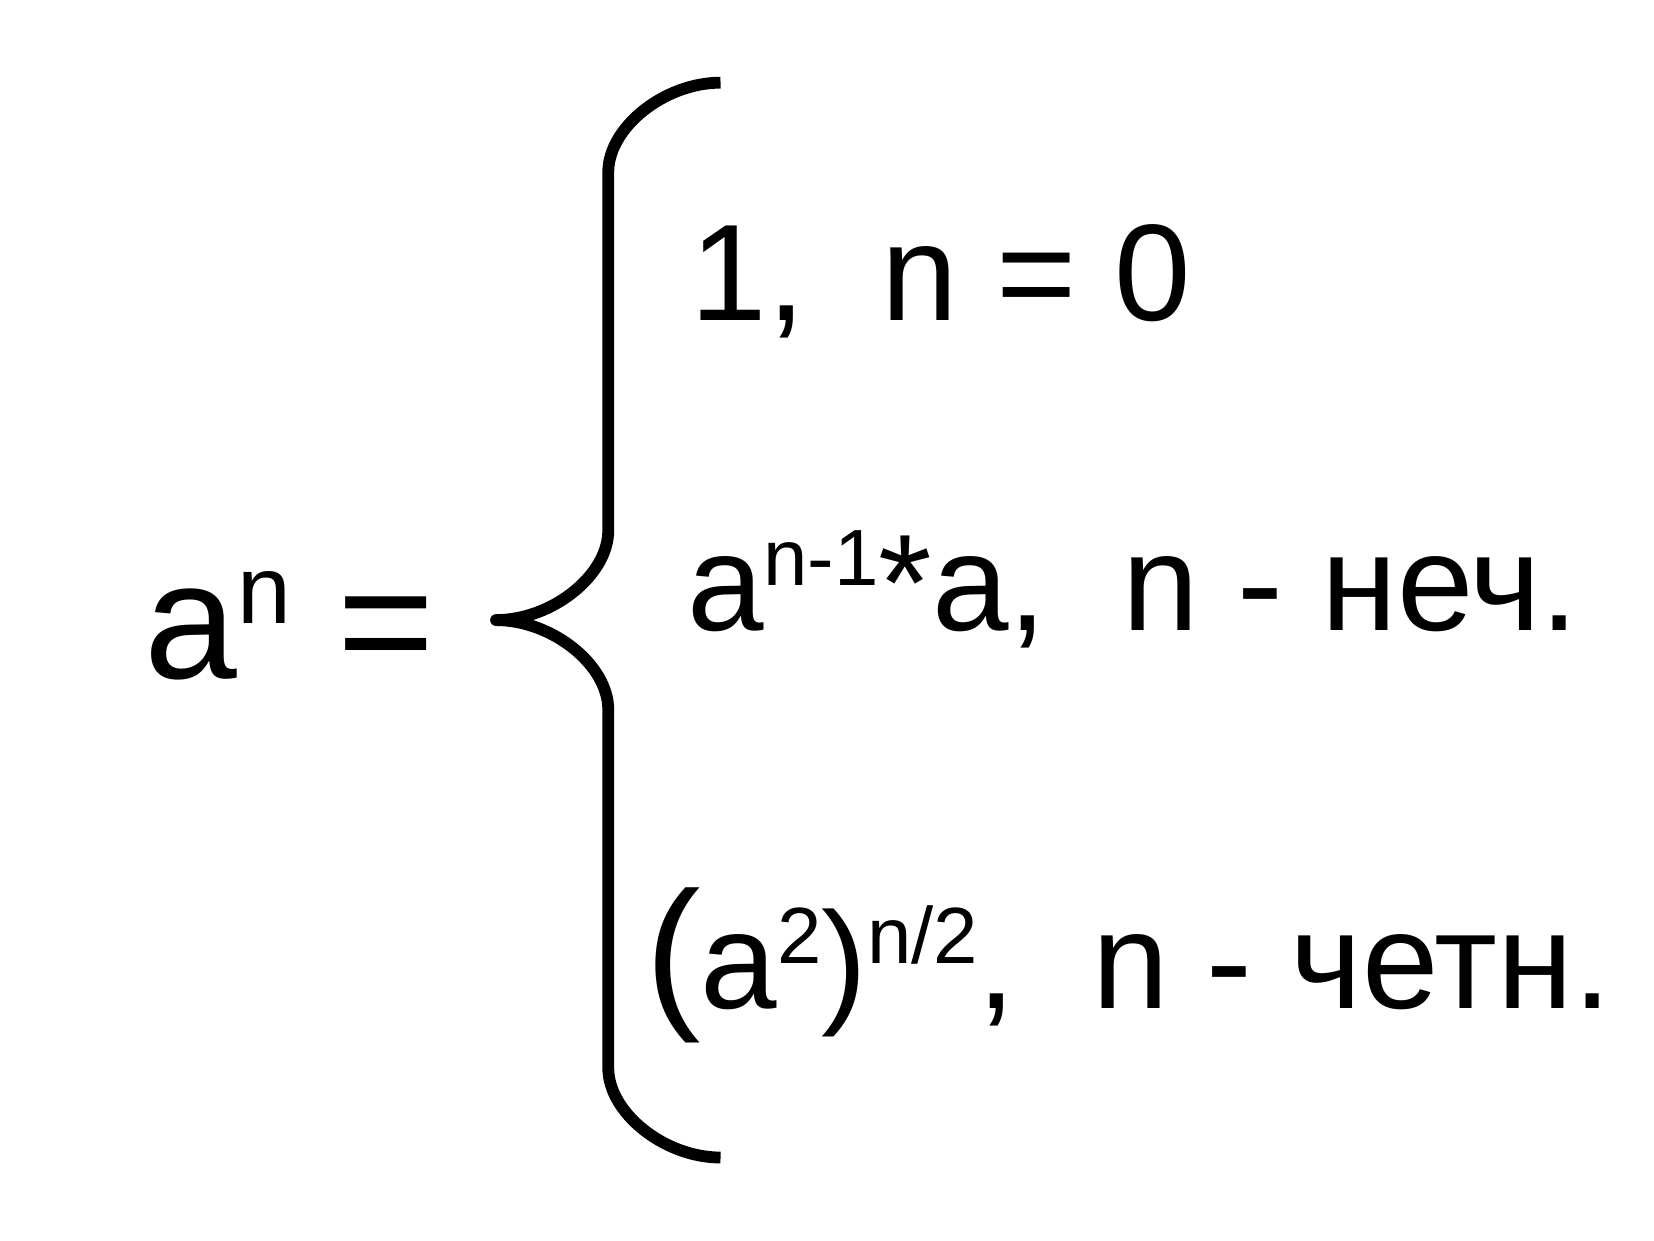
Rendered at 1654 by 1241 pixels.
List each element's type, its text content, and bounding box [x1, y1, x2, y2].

text_box an = [130, 519, 461, 721]
text_box an-1*a, n - неч. [625, 472, 1634, 674]
text_box 1, n = 0 [637, 188, 1218, 358]
text_box (a2)n/2, n - четн. [583, 850, 1654, 1052]
